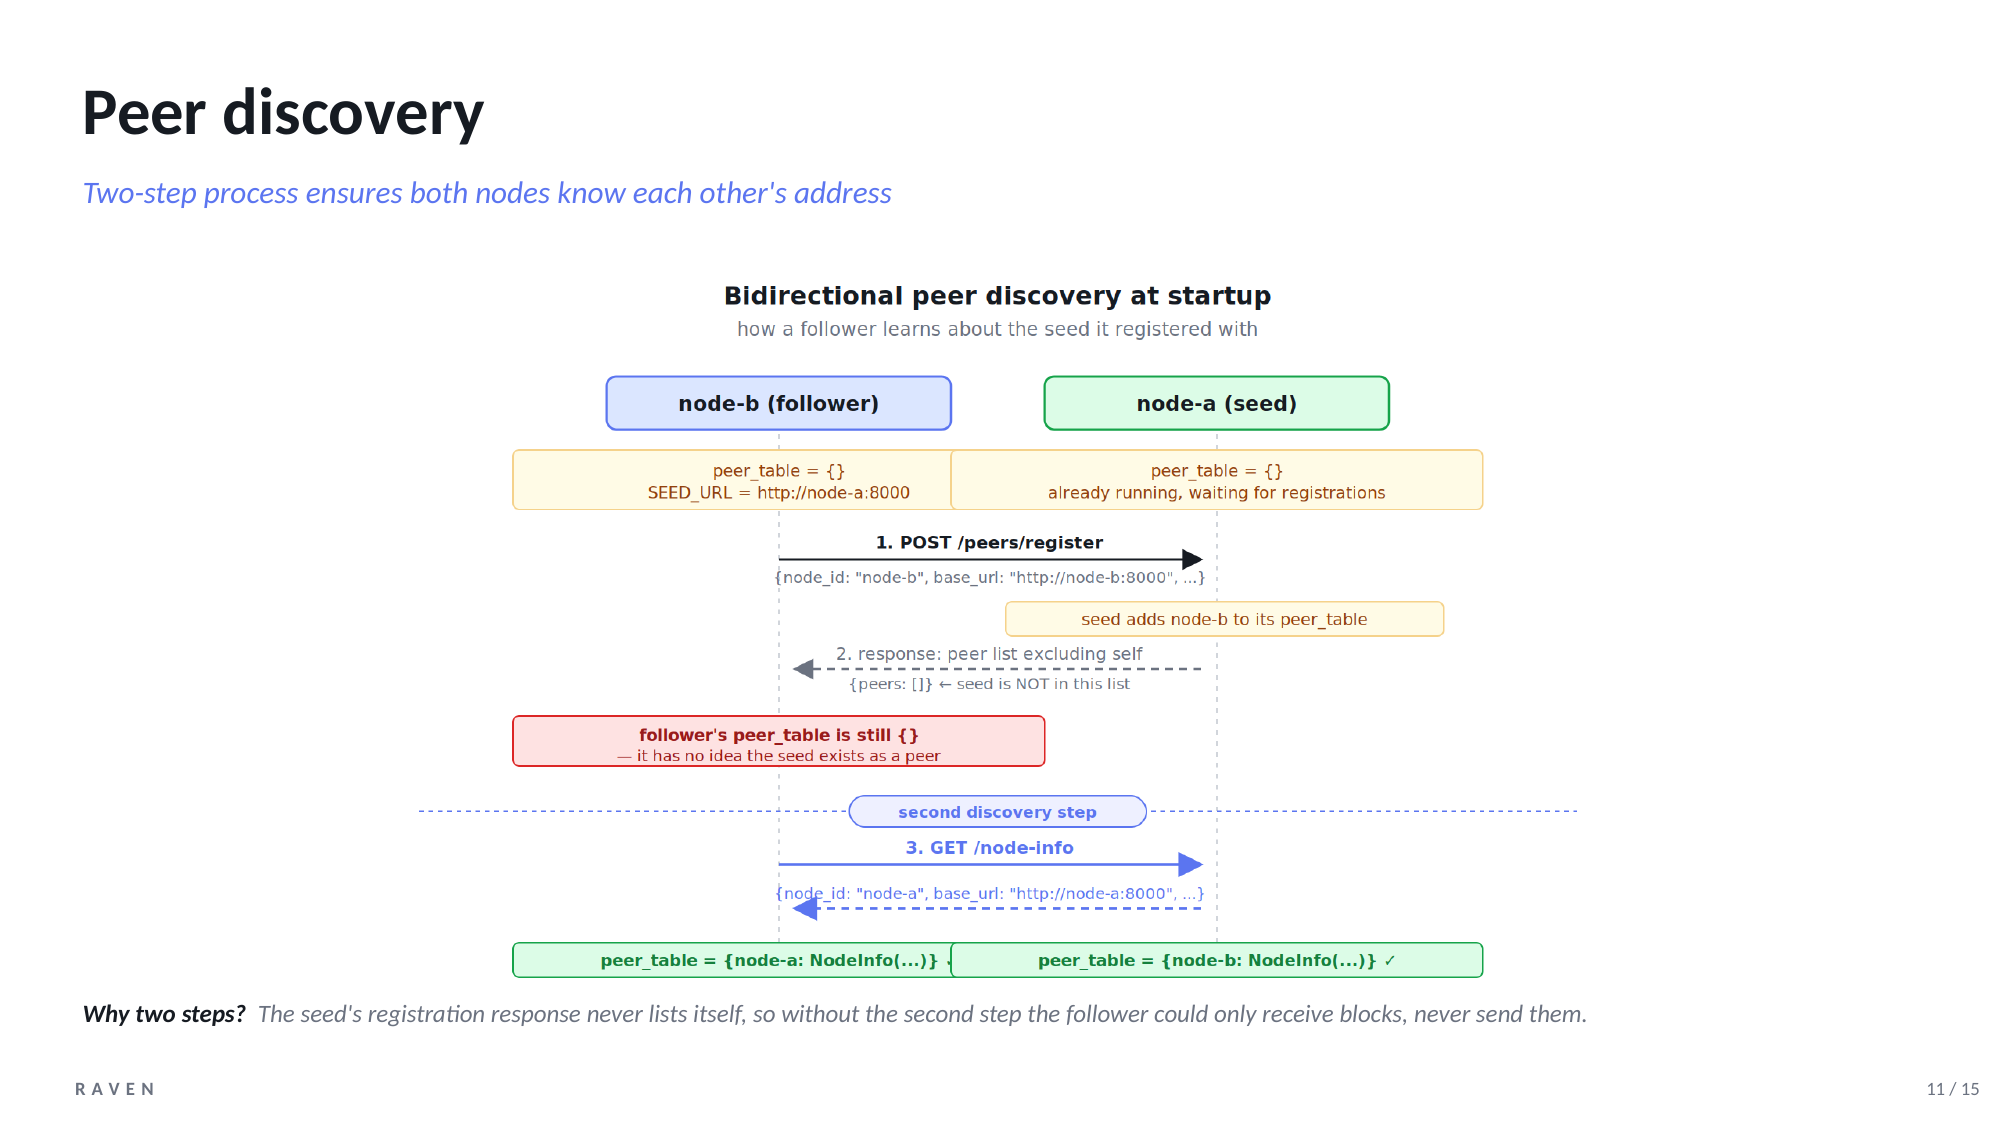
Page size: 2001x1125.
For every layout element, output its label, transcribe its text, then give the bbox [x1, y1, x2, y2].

text_box Why two steps? The seed's registration response never lists itself, so without the second step the follower could only receive blocks, never send them. [82, 997, 1913, 1058]
text_box Two-step process ensures both nodes know each other's address [82, 172, 1913, 240]
text_box 11 / 15 [1844, 1064, 1980, 1110]
text_box Peer discovery [82, 67, 1913, 172]
picture [231, 254, 1764, 997]
text_box RAVEN [74, 1064, 375, 1110]
